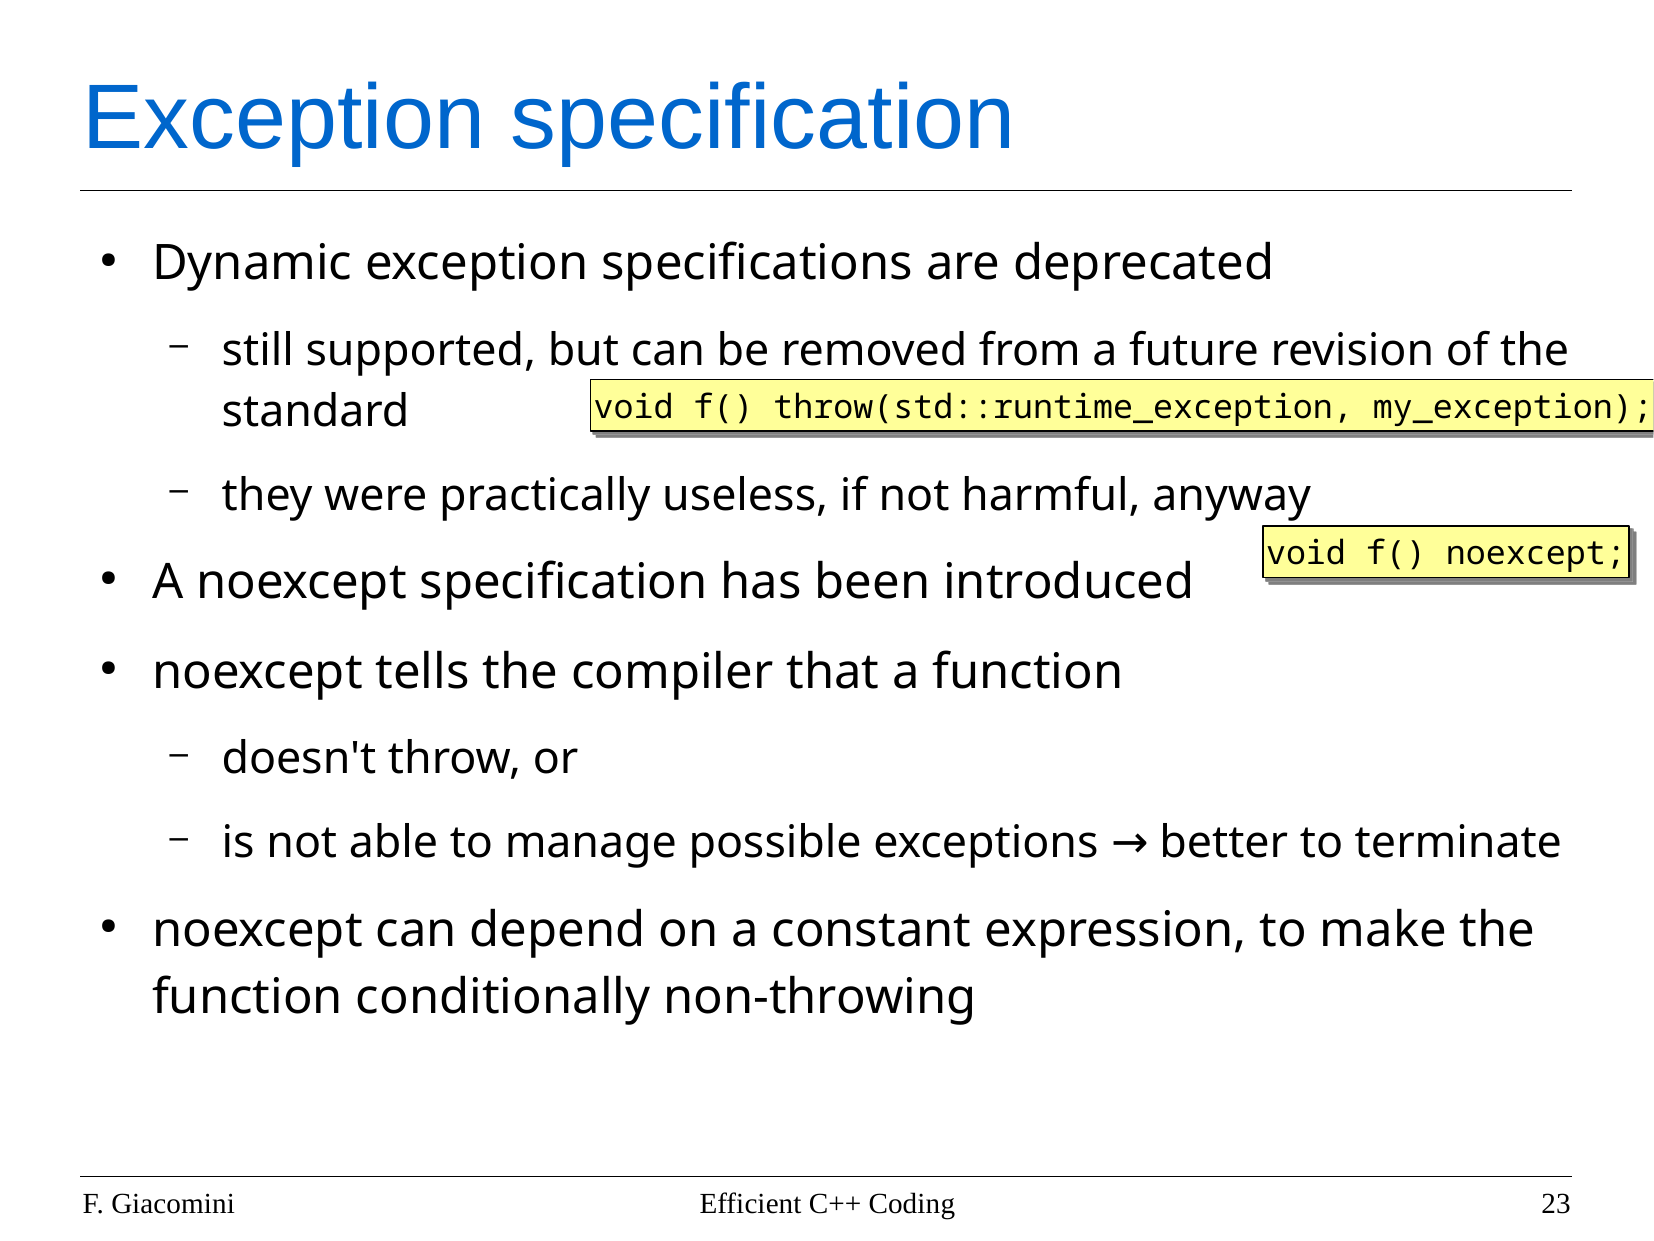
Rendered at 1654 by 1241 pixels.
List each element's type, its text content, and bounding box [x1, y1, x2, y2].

title Exception specification [82, 49, 1571, 184]
text_box void f() throw(std::runtime_exception, my_exception); [590, 379, 1654, 431]
list Dynamic exception specifications are deprecated still supported, but can be removed from a future revision of the standard they were practically useless, if not harmful, anyway A noexcept specification has been introduced noexcept tells the compiler that a function doesn't throw, or is not able to manage possible exceptions → better to terminate noexcept can depend on a constant expression, to make the function conditionally non-throwing [82, 227, 1571, 1149]
text_box void f() noexcept; [1263, 525, 1630, 578]
